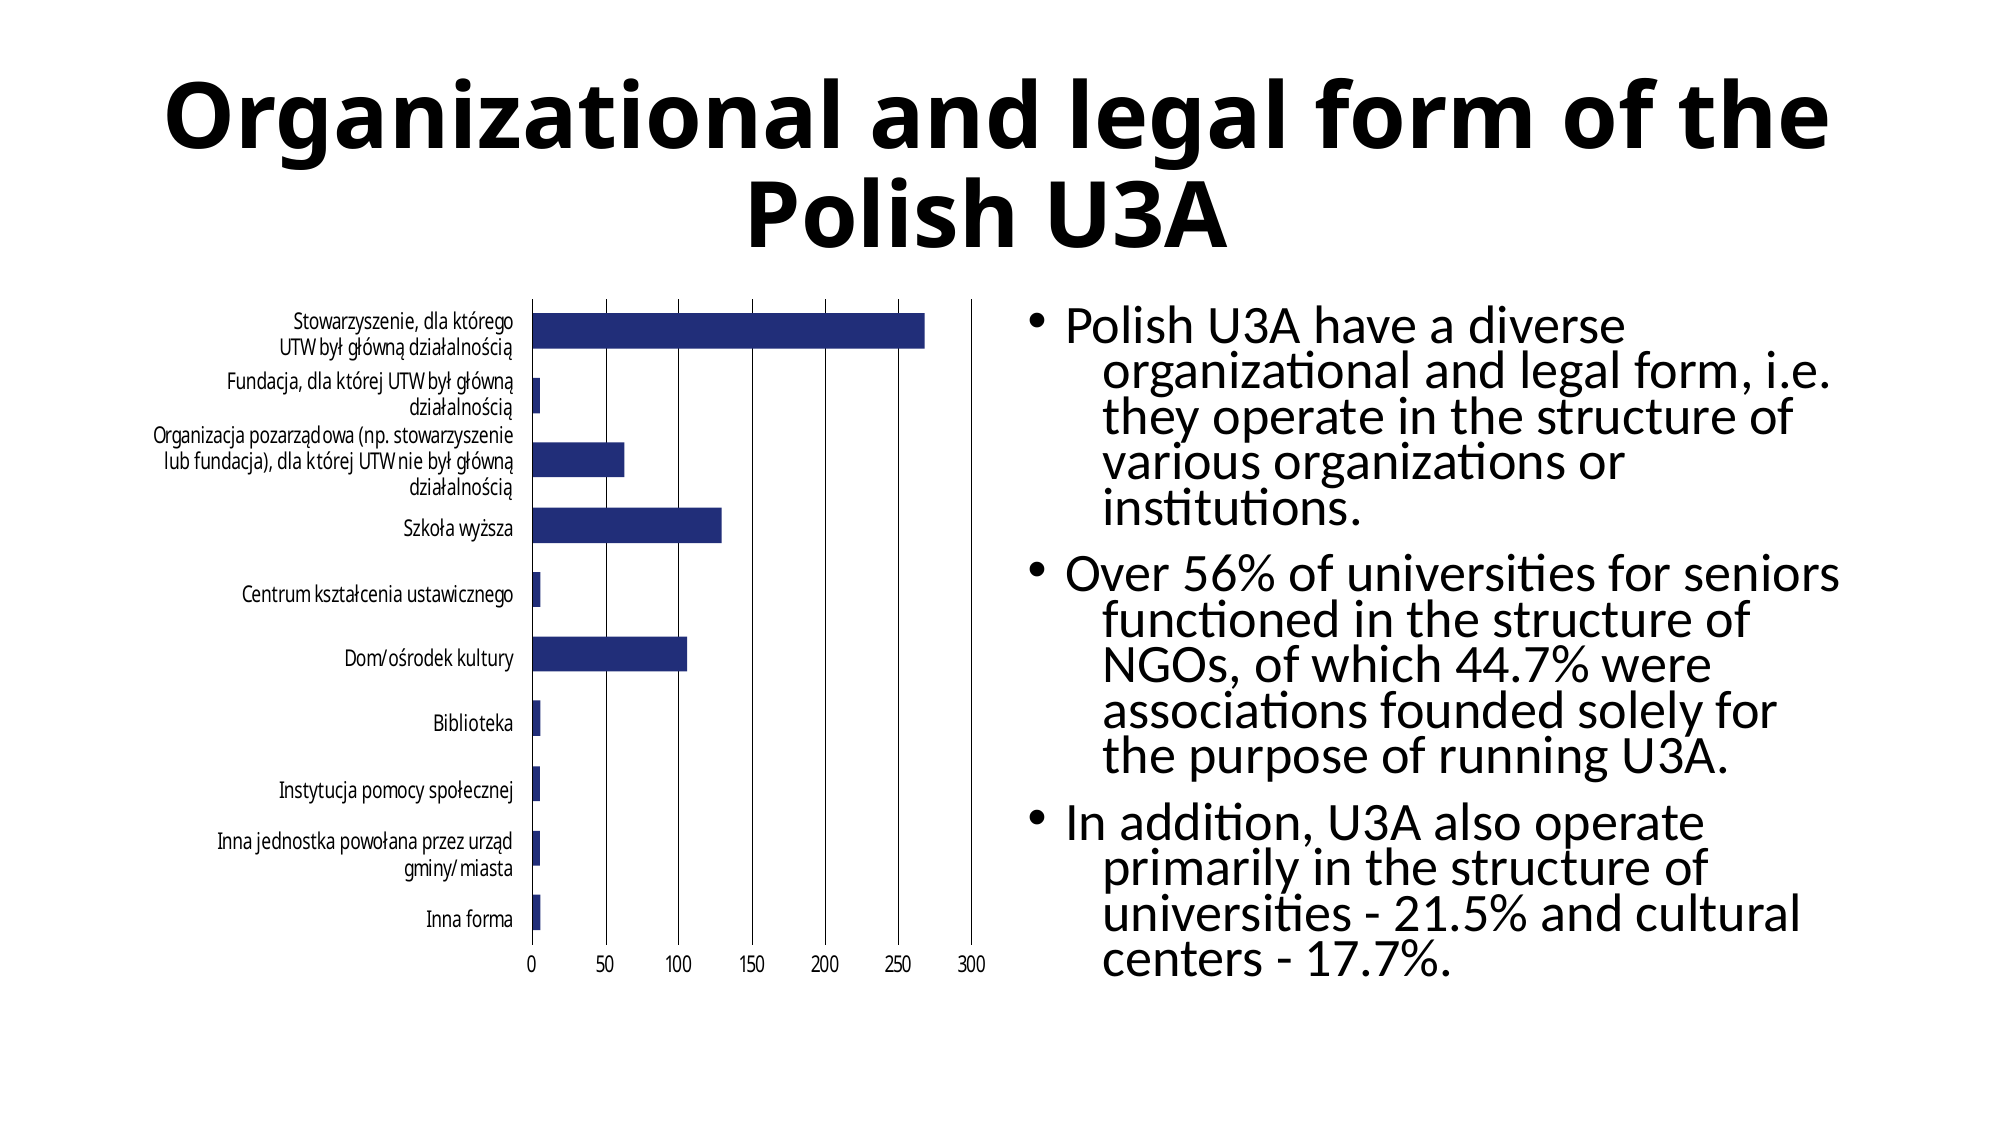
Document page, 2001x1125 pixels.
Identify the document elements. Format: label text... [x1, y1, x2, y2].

picture [137, 299, 988, 981]
title Organizational and legal form of the Polish U3A [89, 59, 1907, 278]
list Polish U3A have a diverse organizational and legal form, i.e. they operate in the structure of various organizations or institutions. Over 56% of universities for seniors functioned in the structure of NGOs, of which 44.7% were associations founded solely for the purpose of running U3A. In addition, U3A also operate primarily in the structure of universities - 21.5% and cultural centers - 17.7%. [1012, 299, 1863, 1014]
